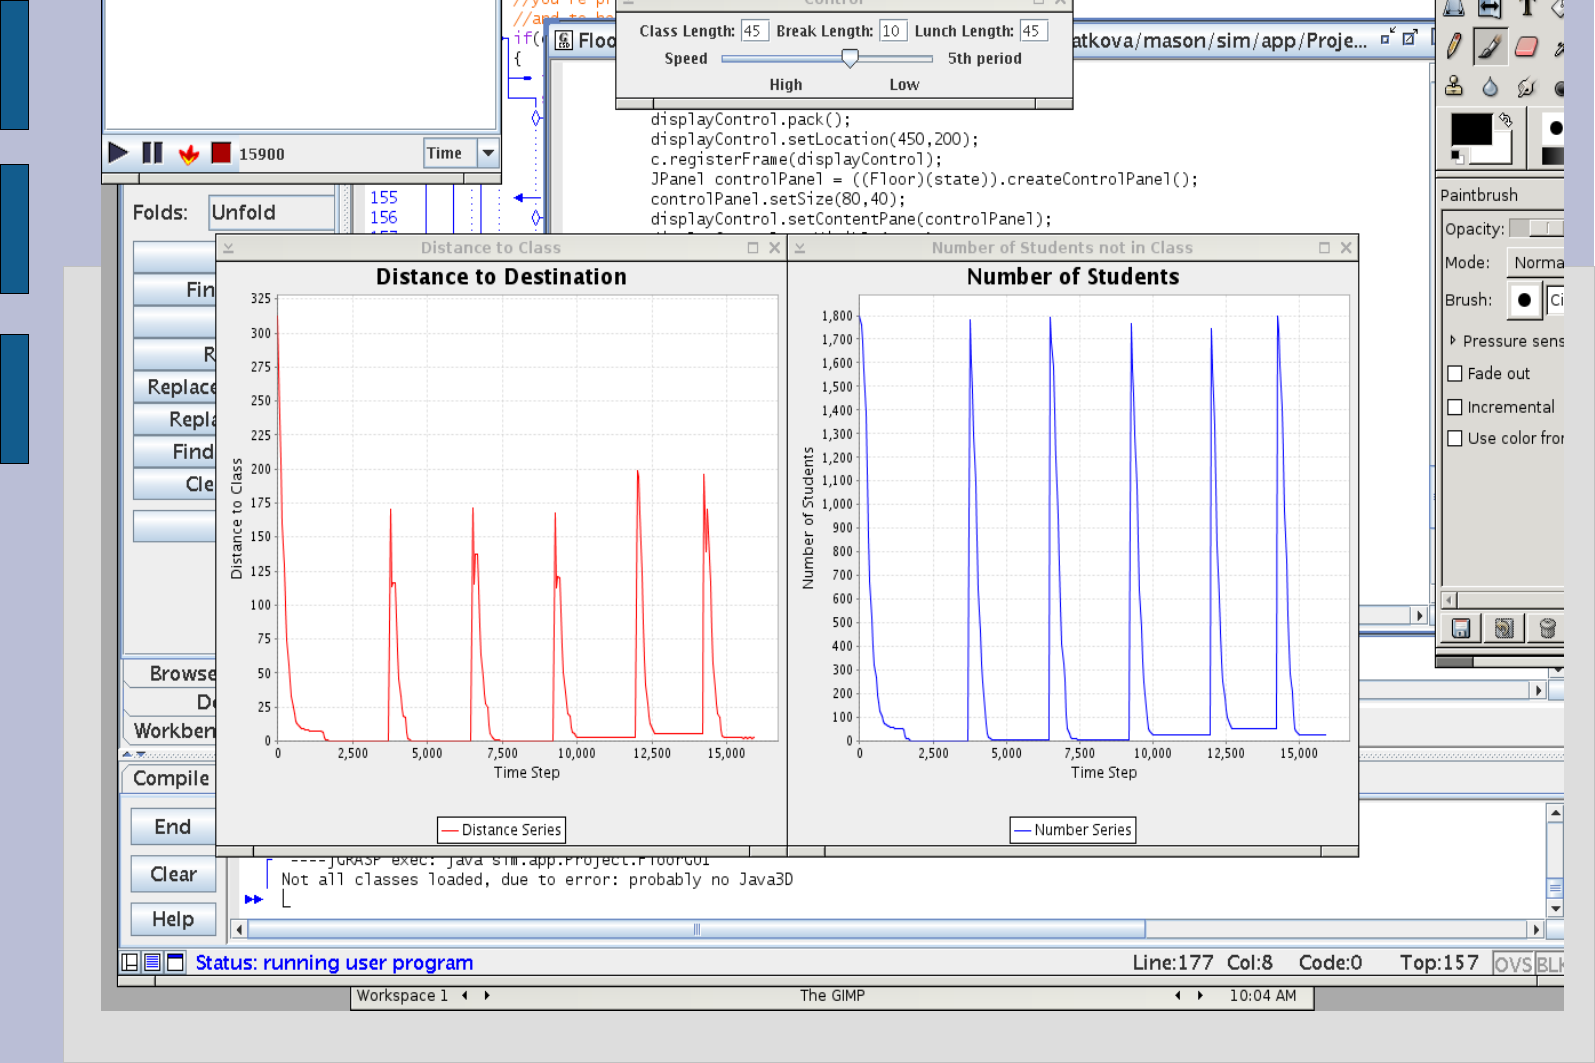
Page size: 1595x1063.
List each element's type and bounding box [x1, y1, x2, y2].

picture [101, 0, 1564, 1011]
